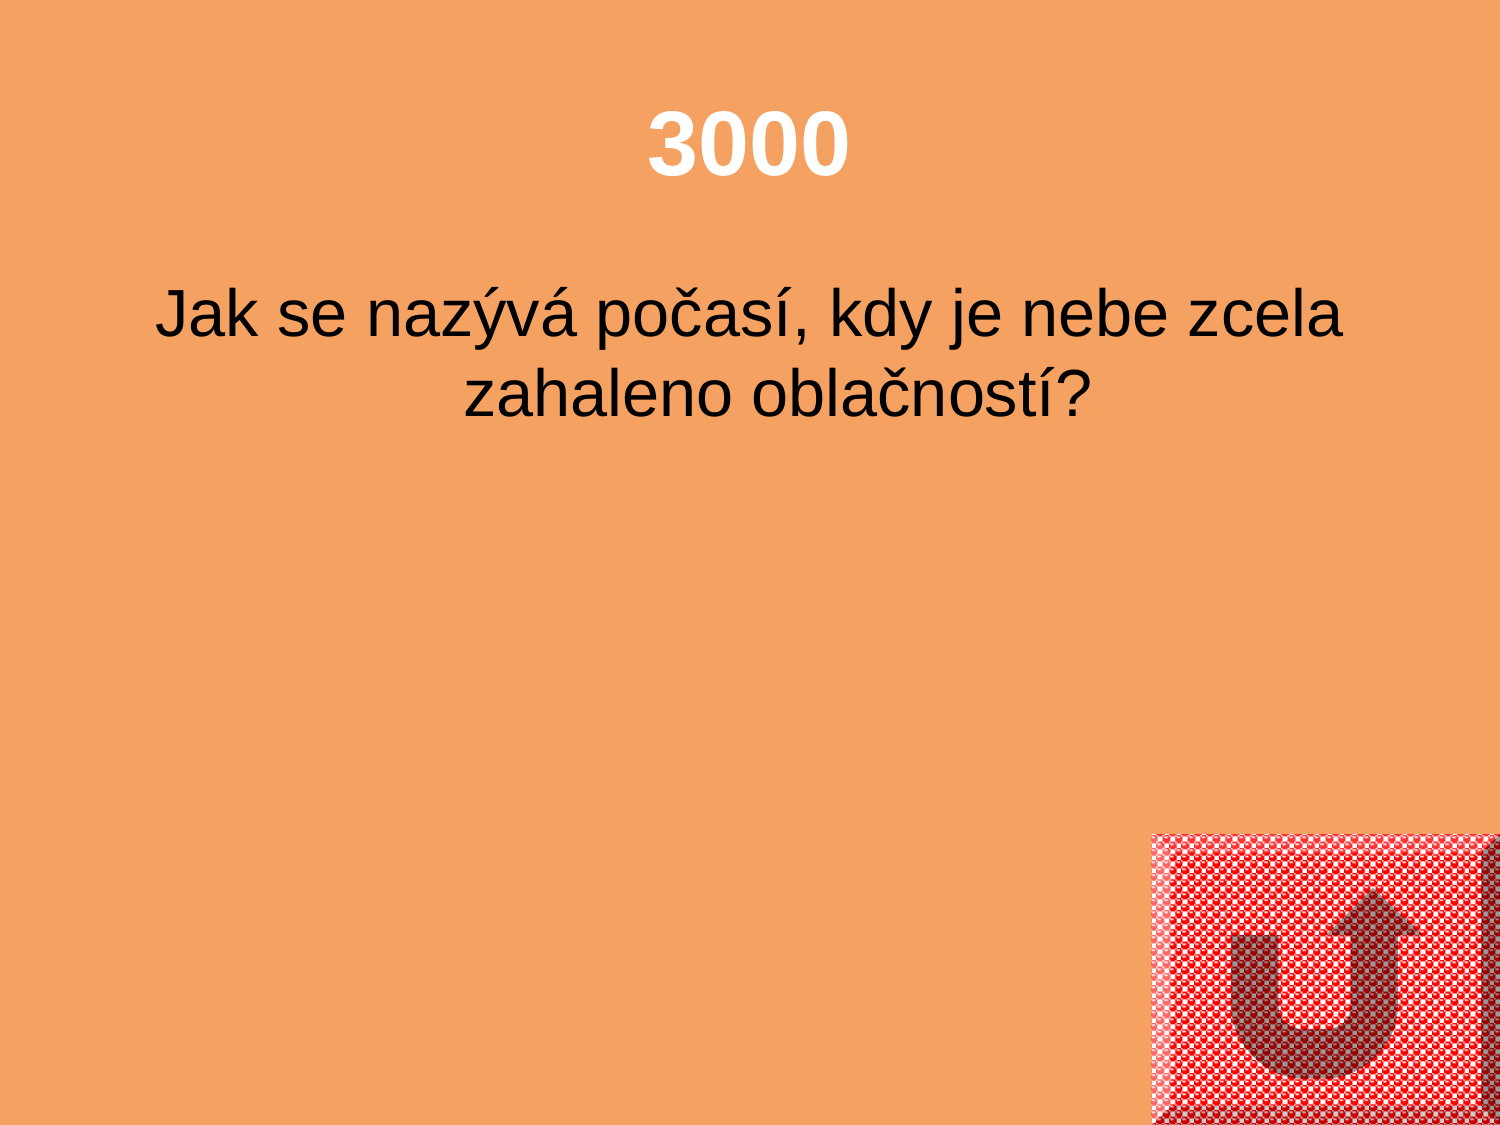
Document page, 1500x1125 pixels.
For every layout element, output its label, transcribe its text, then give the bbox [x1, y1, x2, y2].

title 3000 [75, 45, 1426, 233]
list Jak se nazývá počasí, kdy je nebe zcela zahaleno oblačností? [75, 262, 1426, 1006]
text_box [1153, 834, 1500, 1125]
